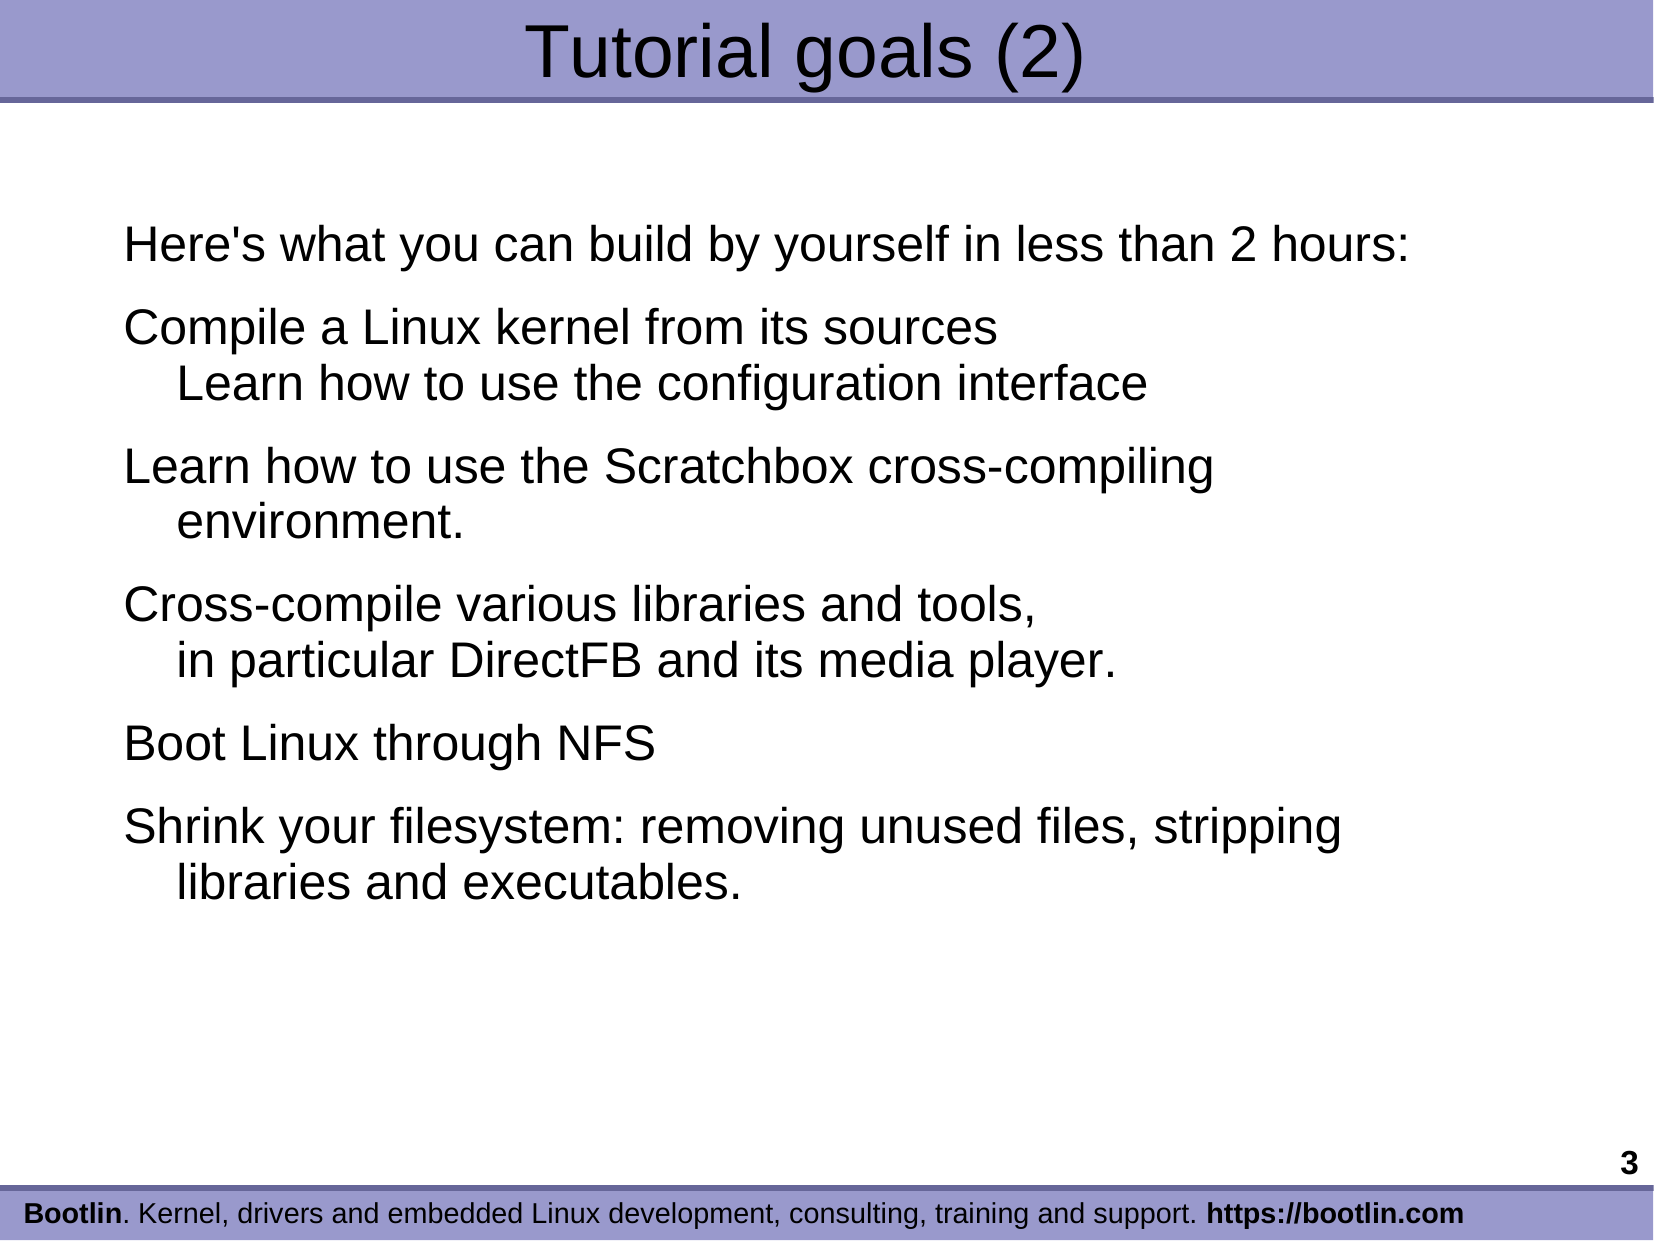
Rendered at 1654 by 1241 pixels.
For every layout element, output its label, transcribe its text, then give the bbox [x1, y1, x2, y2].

title Tutorial goals (2) [60, 5, 1551, 97]
list Here's what you can build by yourself in less than 2 hours: Compile a Linux kernel from its sources Learn how to use the configuration interface Learn how to use the Scratchbox cross-compiling environment. Cross-compile various libraries and tools, in particular DirectFB and its media player. Boot Linux through NFS Shrink your filesystem: removing unused files, stripping libraries and executables. [105, 216, 1518, 1066]
